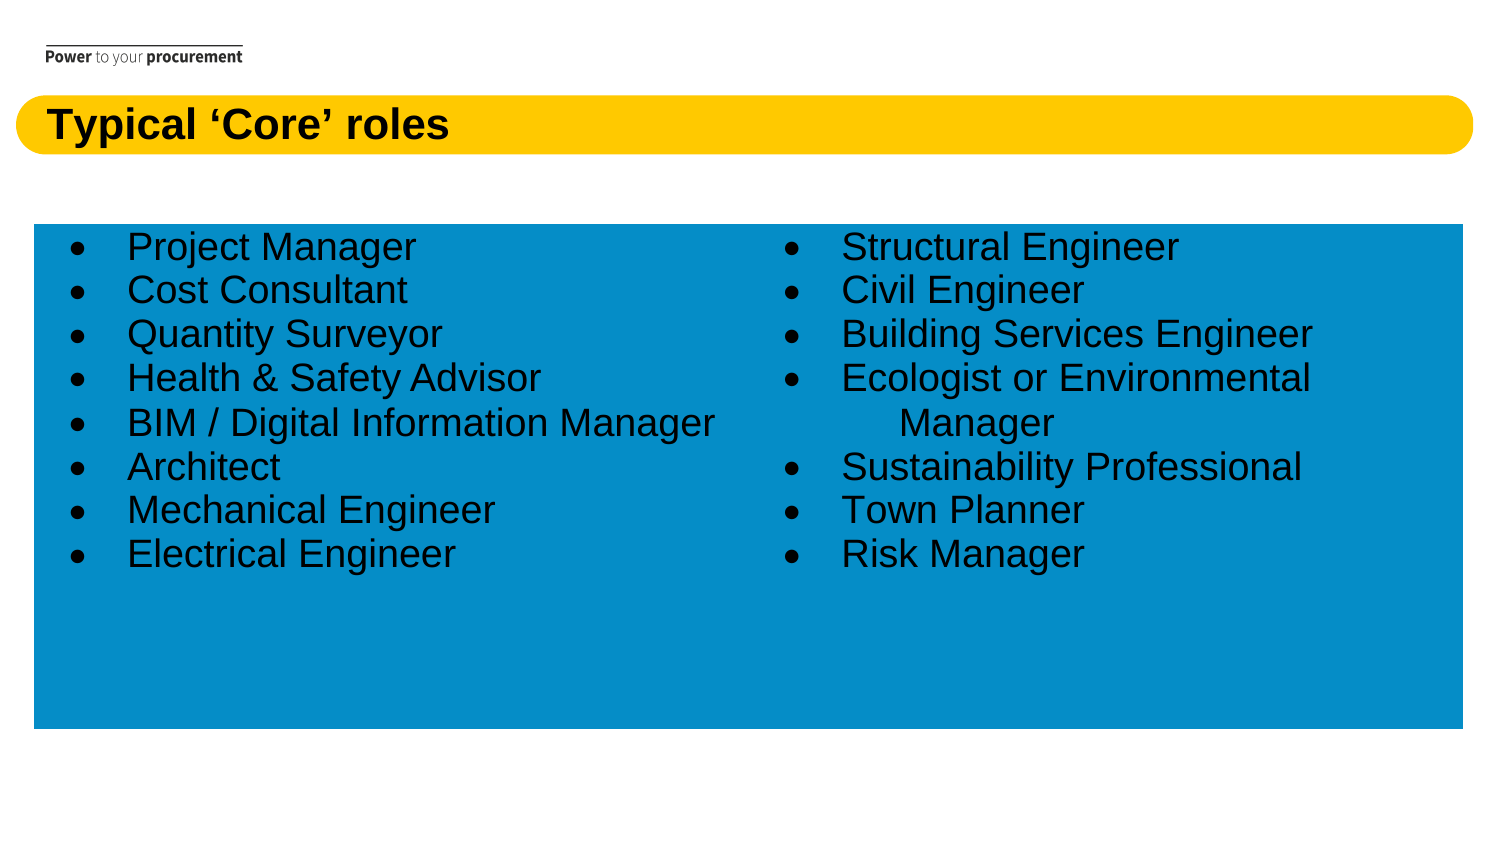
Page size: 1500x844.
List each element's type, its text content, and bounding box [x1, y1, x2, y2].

table_header Structural Engineer Civil Engineer Building Services Engineer Ecologist or Environmental Manager Sustainability Professional Town Planner Risk Manager [749, 224, 1463, 729]
table_header Project Manager Cost Consultant Quantity Surveyor Health & Safety Advisor BIM / Digital Information Manager Architect Mechanical Engineer Electrical Engineer [34, 224, 749, 729]
title Typical ‘Core’ roles [46, 95, 1226, 200]
